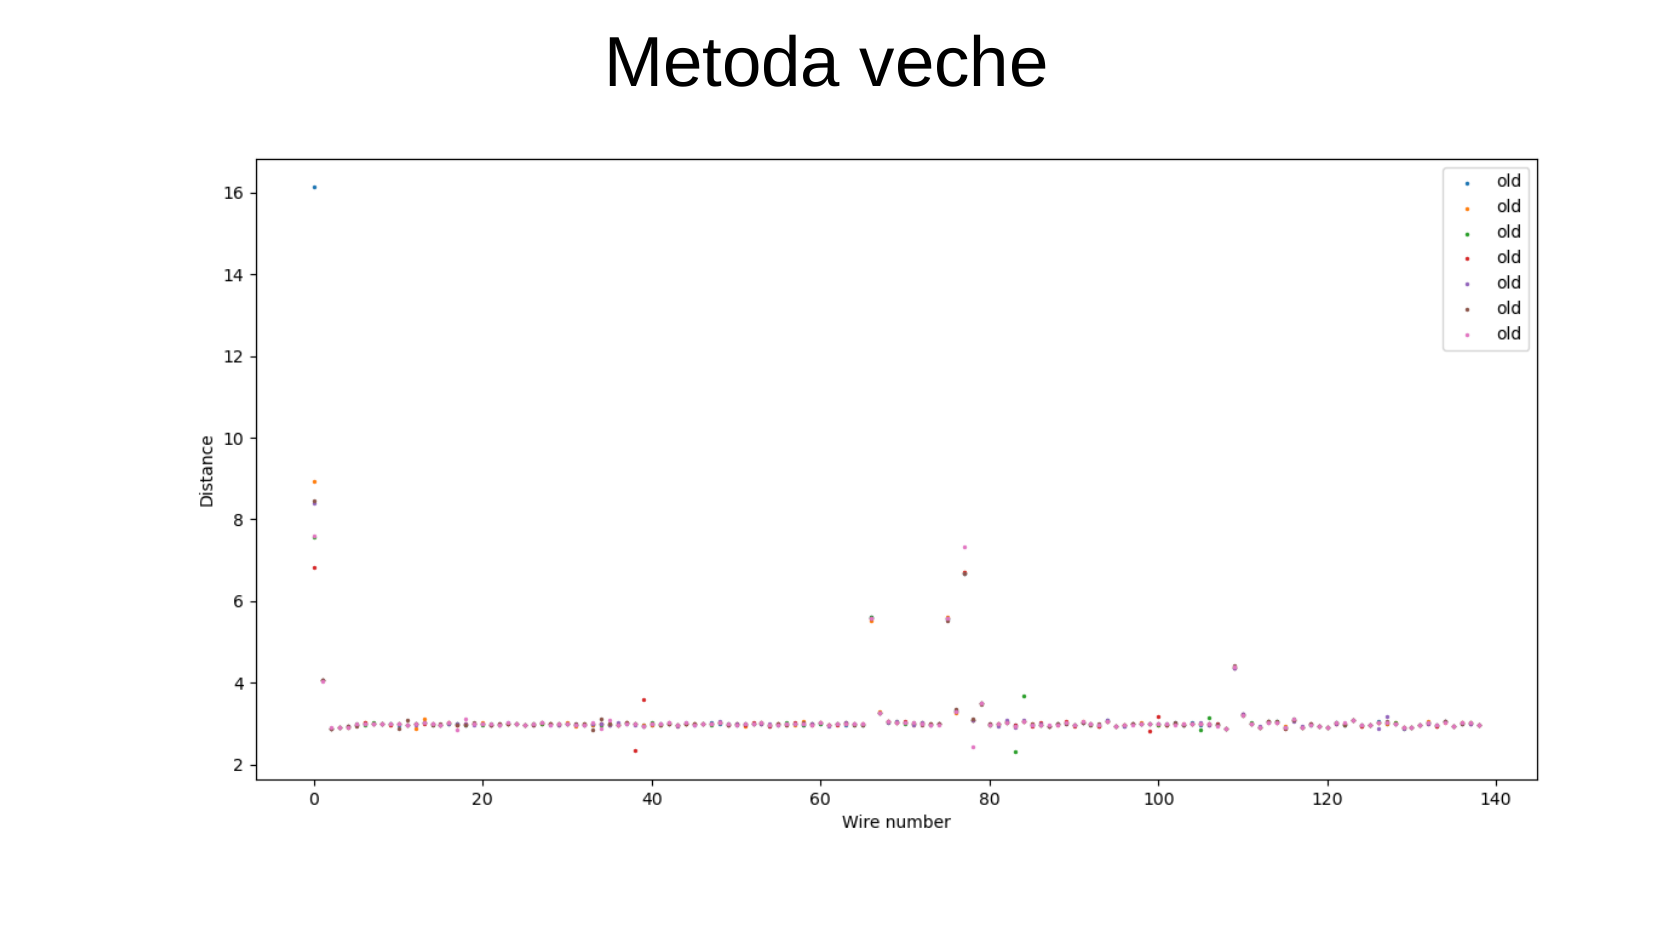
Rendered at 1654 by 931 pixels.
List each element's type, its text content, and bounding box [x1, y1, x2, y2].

title Metoda veche [82, 0, 1571, 140]
picture [49, 62, 1654, 868]
